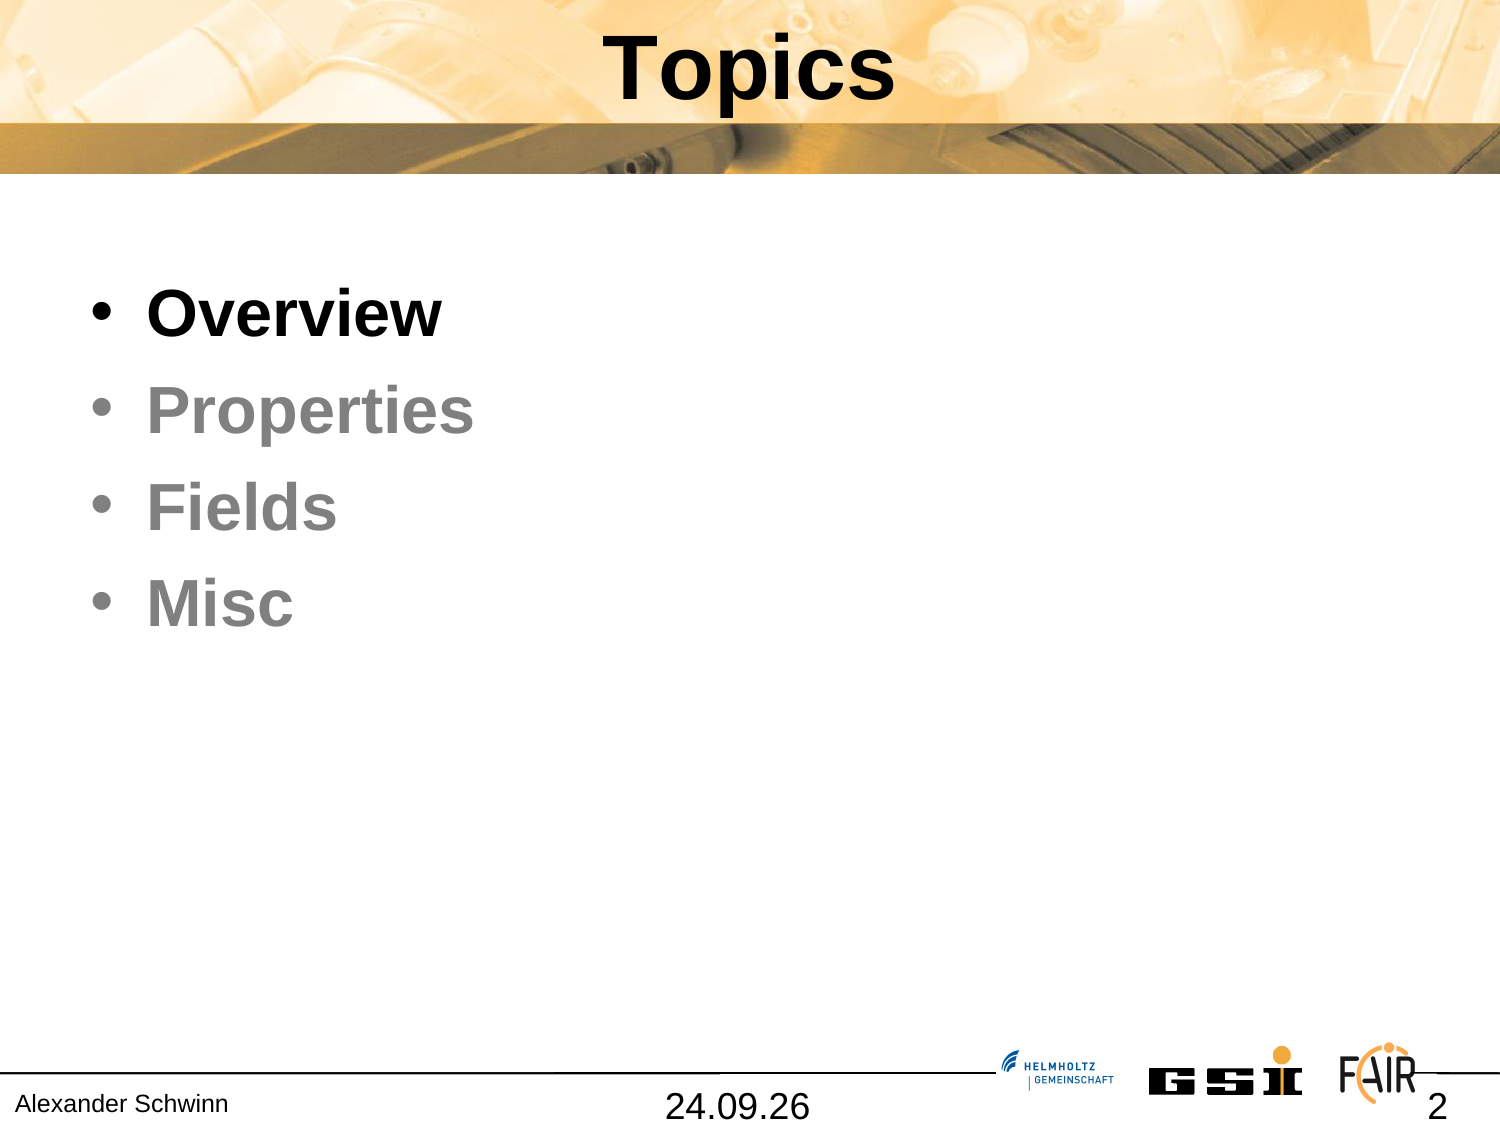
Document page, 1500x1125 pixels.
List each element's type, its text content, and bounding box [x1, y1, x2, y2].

picture [1328, 1034, 1439, 1106]
picture [1149, 1046, 1302, 1095]
title Topics [0, 0, 1500, 126]
picture [996, 1046, 1121, 1095]
list Overview Properties Fields Misc [75, 262, 1426, 1006]
picture [0, 126, 1500, 175]
